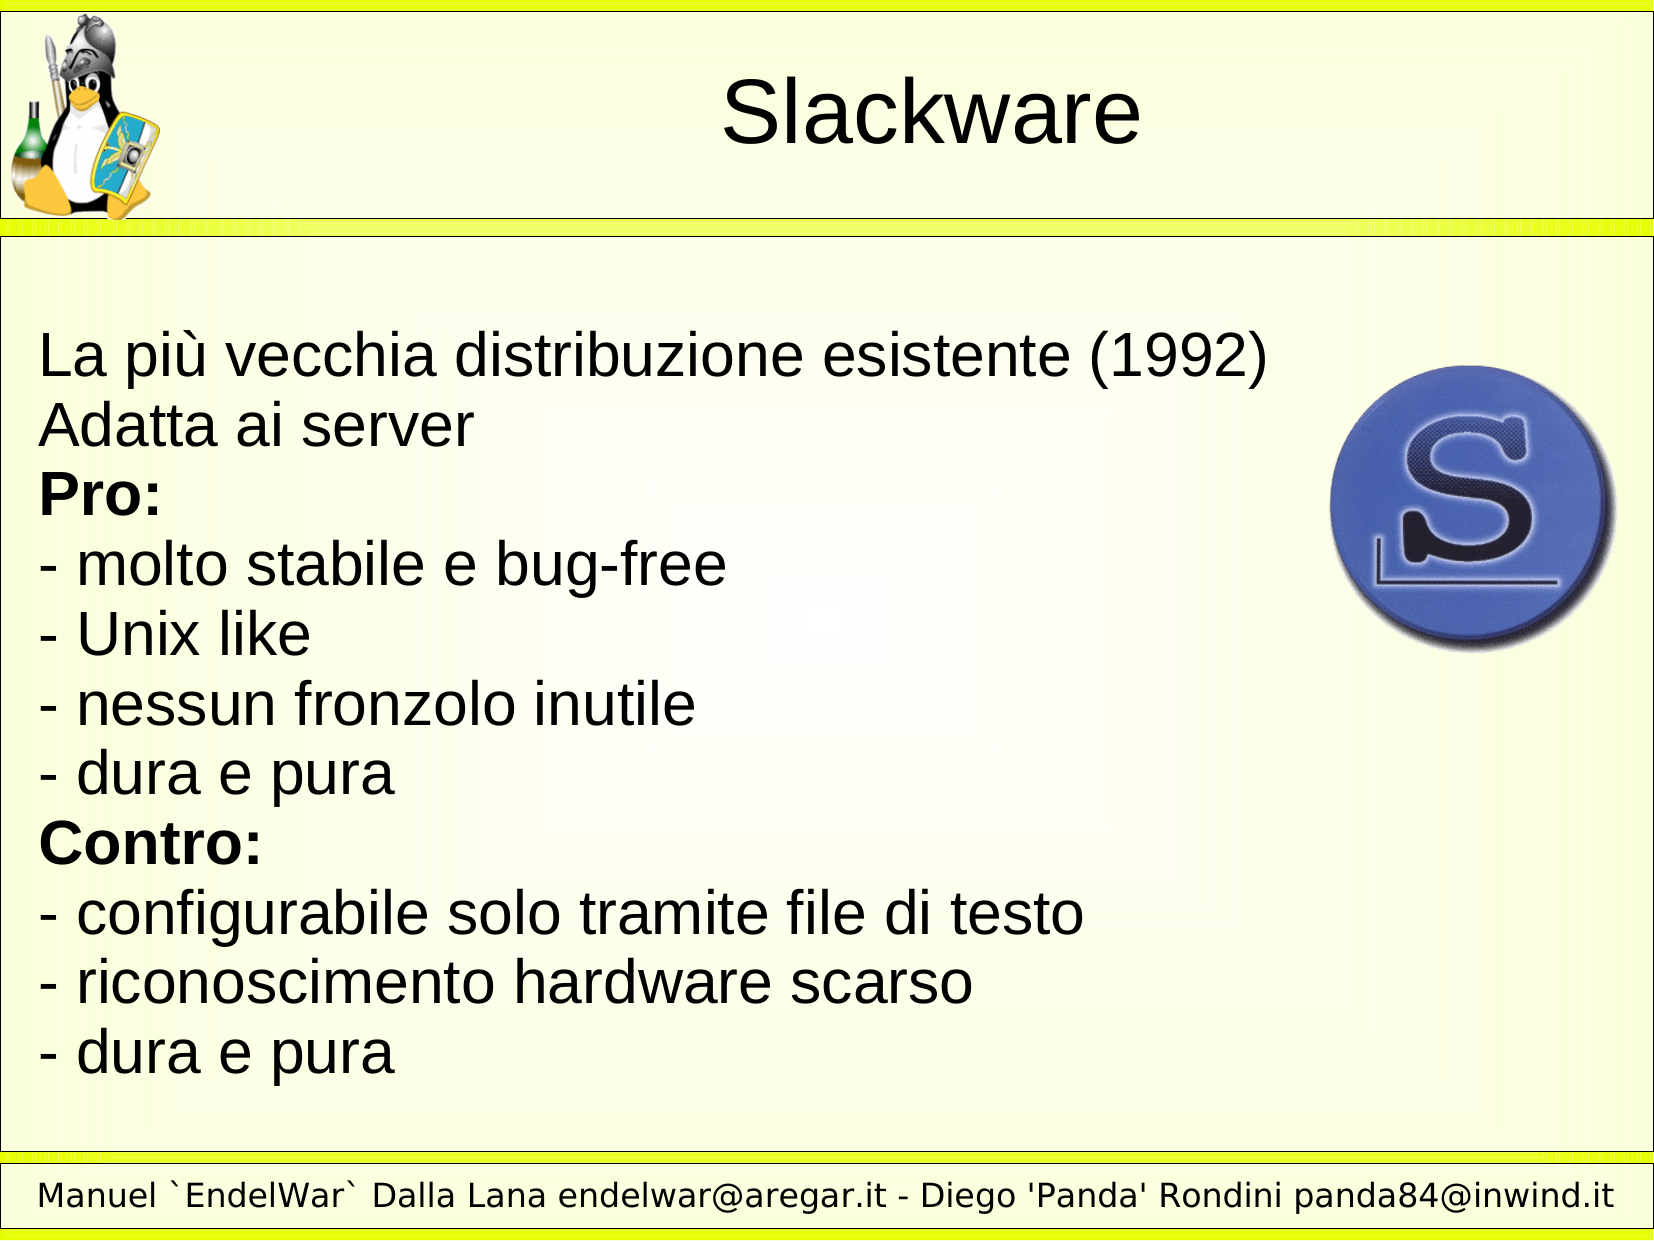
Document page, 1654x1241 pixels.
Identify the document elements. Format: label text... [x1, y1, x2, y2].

picture [1325, 359, 1627, 655]
title Slackware [228, 31, 1636, 194]
subtitle La più vecchia distribuzione esistente (1992) Adatta ai server Pro: - molto stabile e bug-free - Unix like - nessun fronzolo inutile - dura e pura Contro: - configurabile solo tramite file di testo - riconoscimento hardware scarso - dura e pura [20, 273, 1633, 1134]
picture [11, 14, 160, 220]
